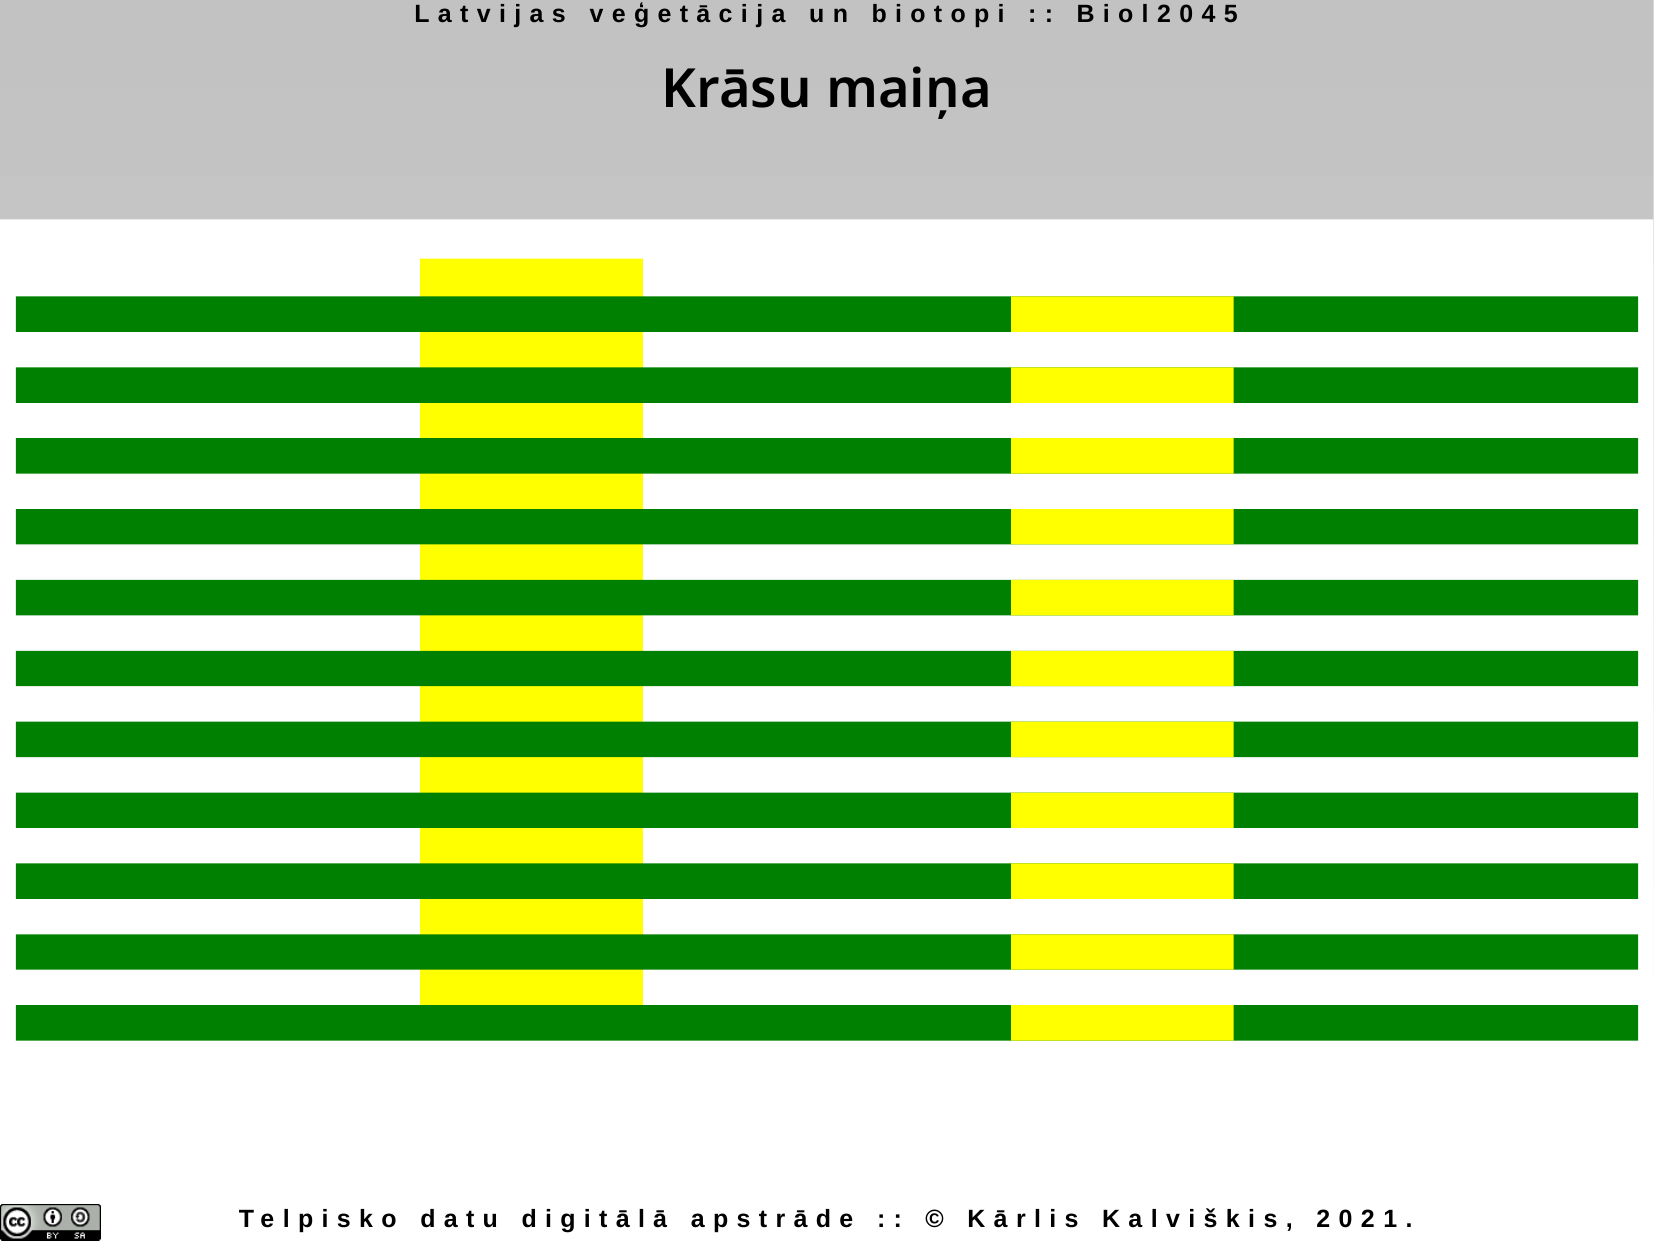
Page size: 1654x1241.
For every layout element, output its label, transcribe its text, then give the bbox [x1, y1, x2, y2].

title Krāsu maiņa [29, 49, 1625, 296]
picture [0, 0, 1654, 219]
picture [0, 1118, 1654, 1241]
text_box [0, 219, 1654, 1118]
